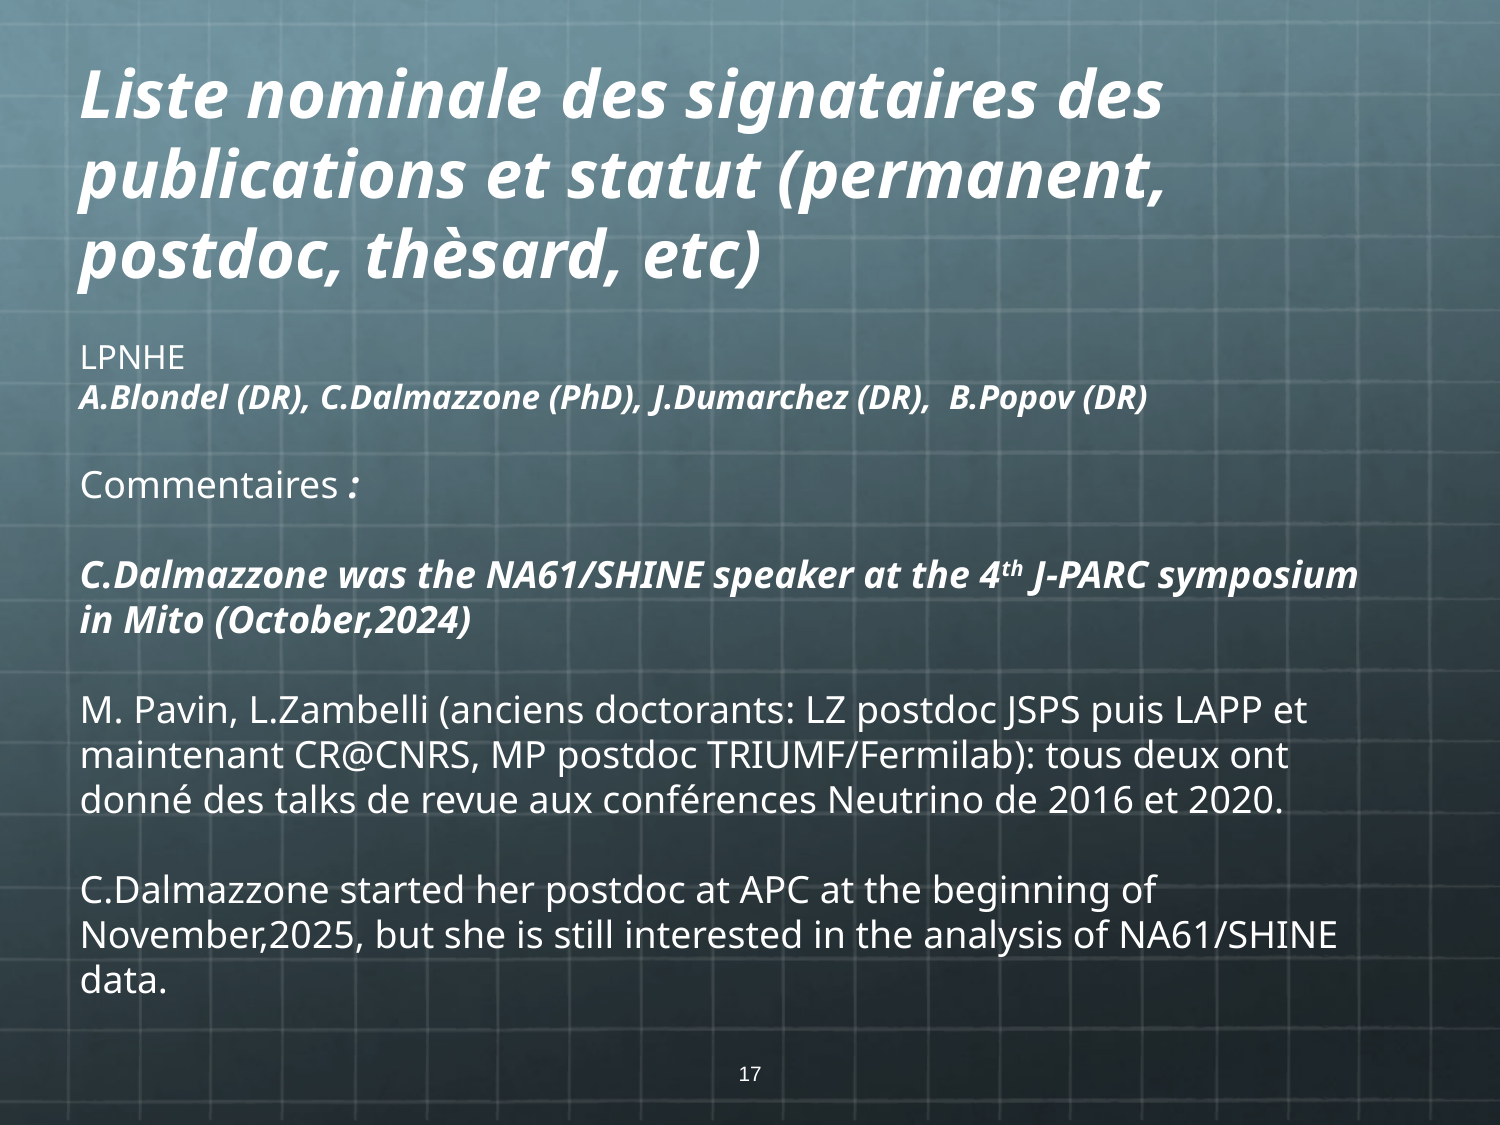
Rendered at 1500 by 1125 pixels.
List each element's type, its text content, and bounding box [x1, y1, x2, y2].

picture [283, 169, 296, 191]
picture [370, 169, 383, 191]
picture [937, 169, 952, 197]
picture [978, 169, 991, 191]
picture [407, 169, 423, 197]
picture [916, 169, 932, 197]
picture [638, 169, 651, 191]
picture [499, 168, 511, 177]
text_box Liste nominale des signataires des publications et statut (permanent, postdoc, thèsard, etc) LPNHE A.Blondel (DR), C.Dalmazzone (PhD), J.Dumarchez (DR), B.Popov (DR) Commentaires : C.Dalmazzone was the NA61/SHINE speaker at the 4th J-PARC symposium in Mito (October,2024) M. Pavin, L.Zambelli (anciens doctorants: LZ postdoc JSPS puis LAPP et maintenant CR@CNRS, MP postdoc TRIUMF/Fermilab): tous deux ont donné des talks de revue aux conférences Neutrino de 2016 et 2020. C.Dalmazzone started her postdoc at APC at the beginning of November,2025, but she is still interested in the analysis of NA61/SHINE data. [64, 197, 1415, 1125]
picture [93, 169, 106, 191]
picture [0, 0, 1500, 1125]
picture [1059, 168, 1071, 177]
picture [853, 168, 865, 177]
picture [1093, 169, 1109, 197]
picture [1016, 169, 1032, 197]
picture [814, 169, 827, 191]
picture [173, 169, 186, 191]
